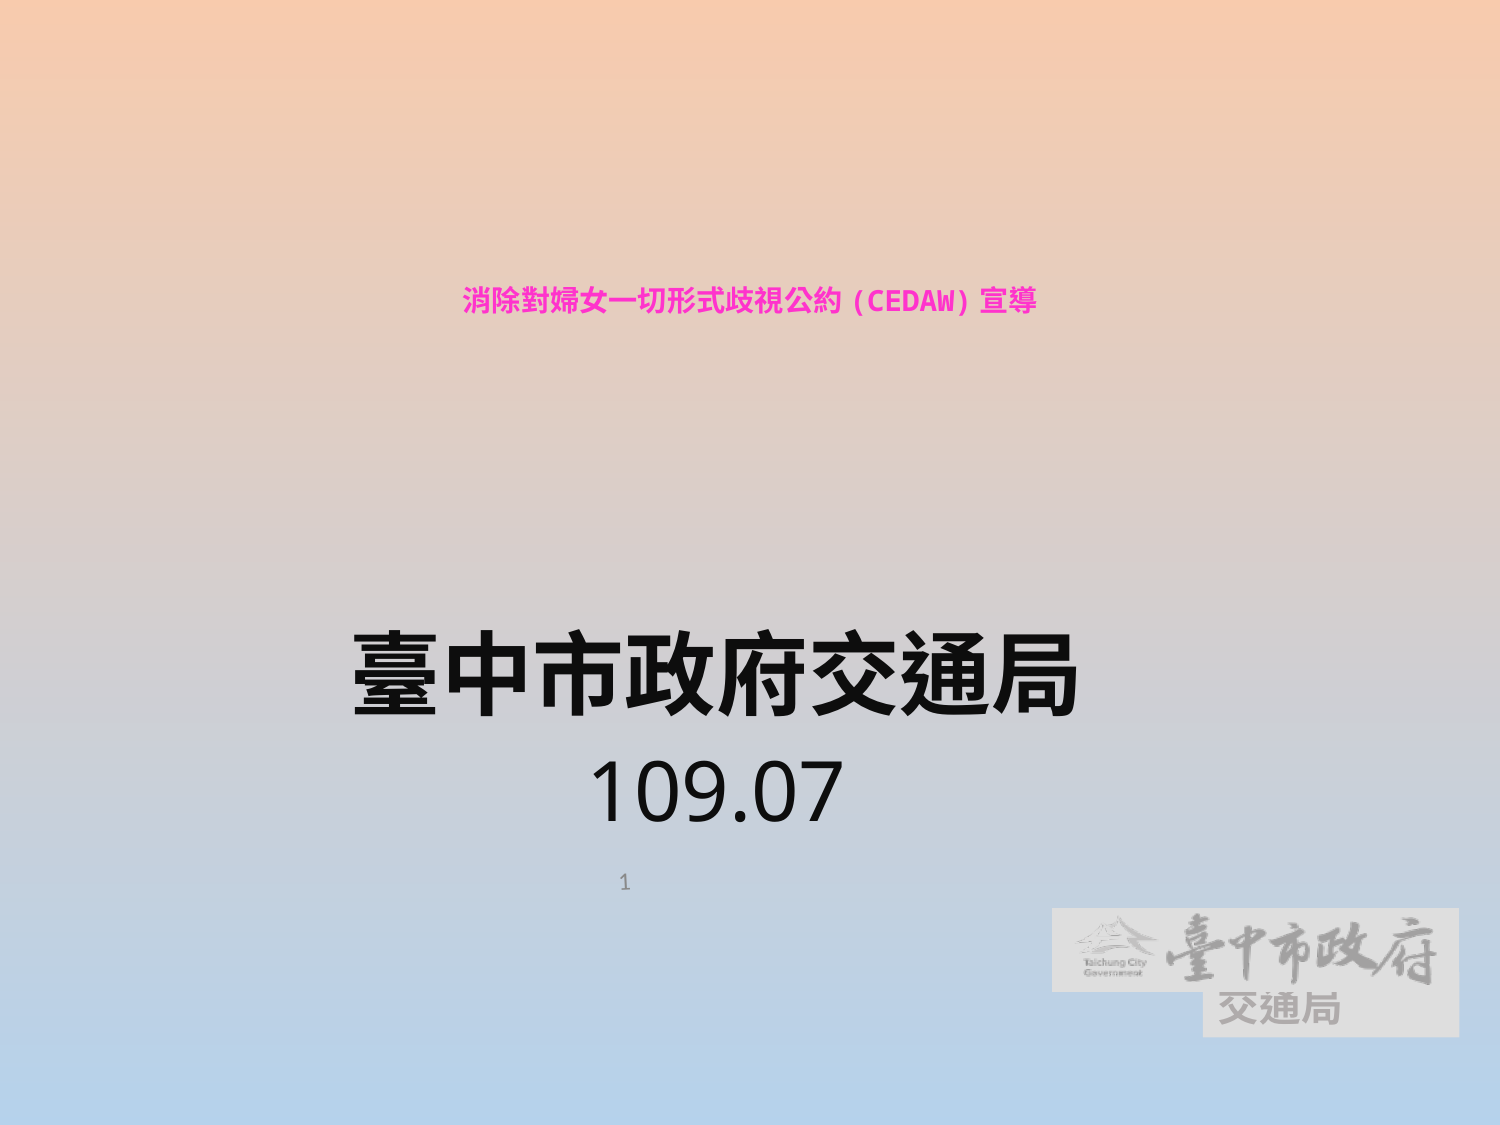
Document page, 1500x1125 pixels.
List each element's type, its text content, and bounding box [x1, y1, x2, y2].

title 消除對婦女一切形式歧視公約(CEDAW)宣導 [0, 55, 1500, 326]
text_box 1 [600, 834, 717, 922]
subtitle 臺中市政府交通局 109.07 [137, 621, 1296, 878]
